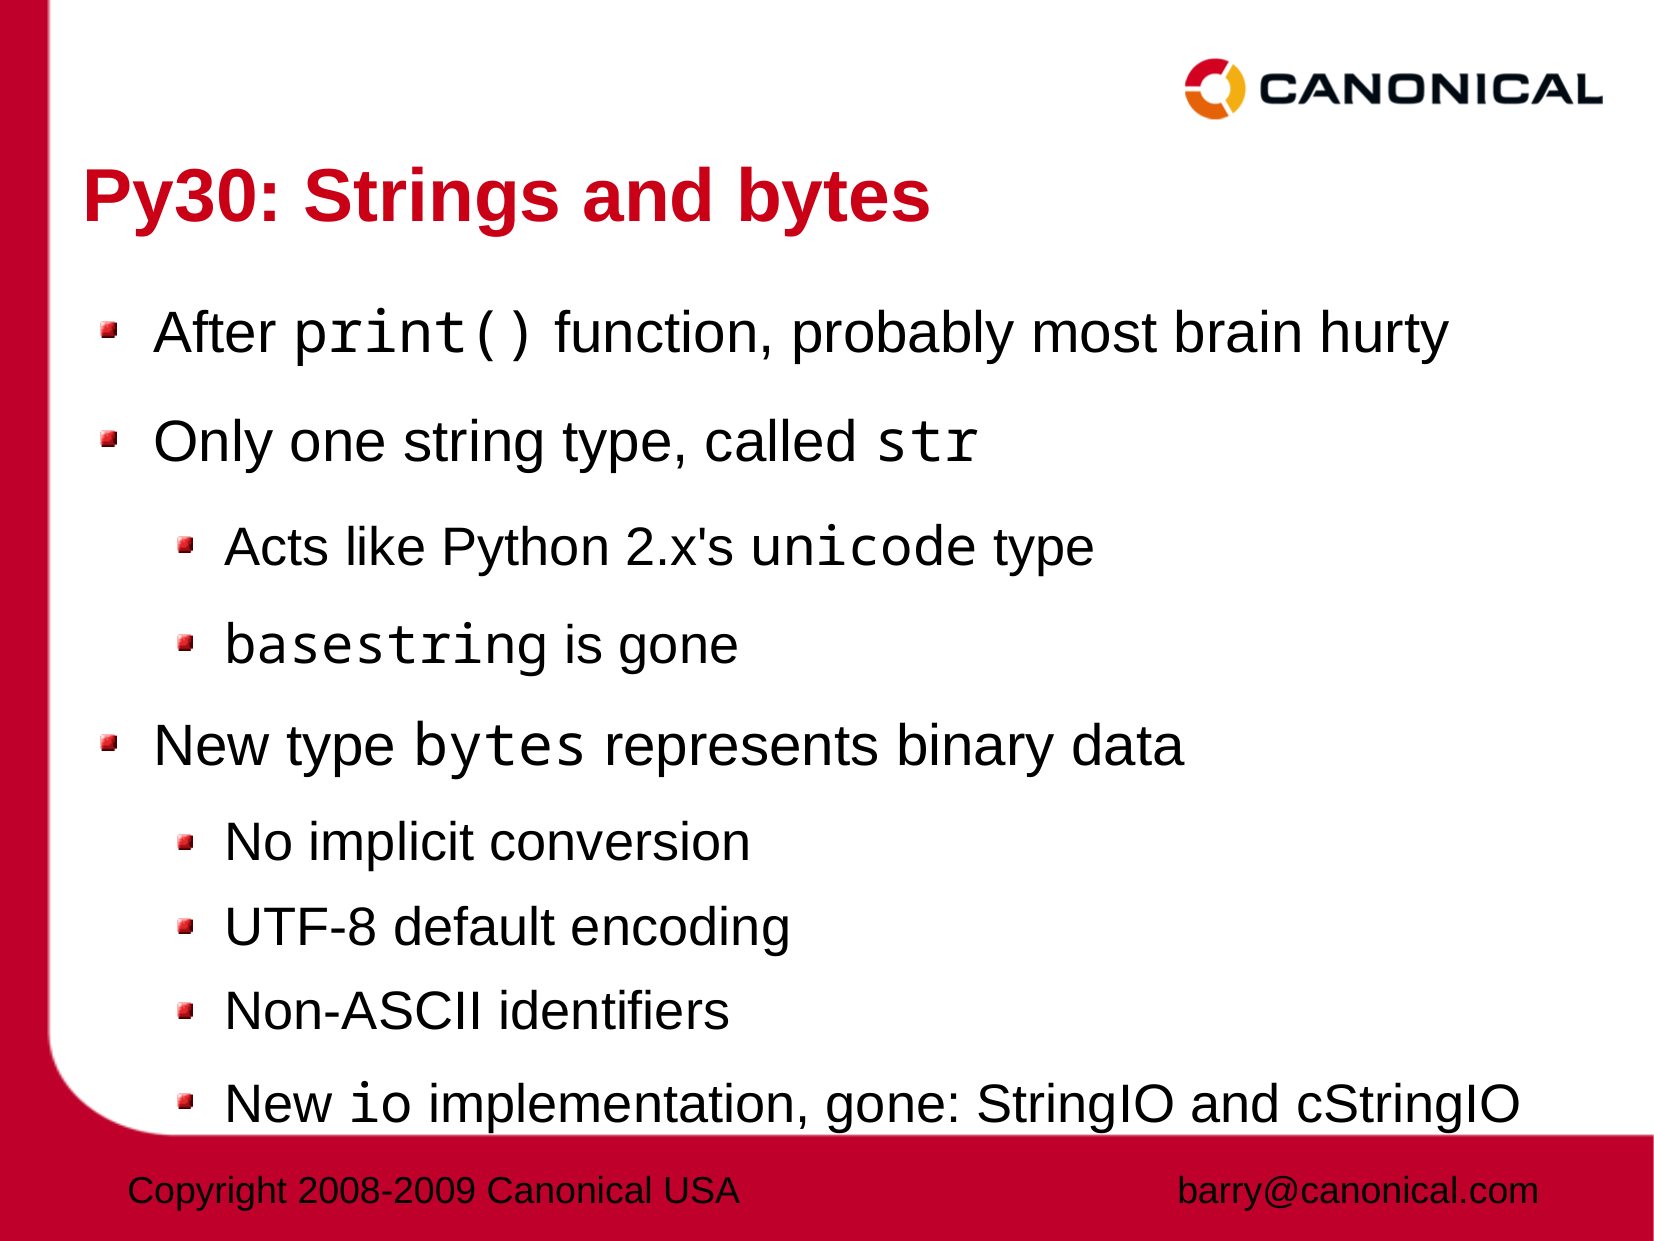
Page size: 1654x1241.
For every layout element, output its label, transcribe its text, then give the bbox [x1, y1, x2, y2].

title Py30: Strings and bytes [82, 104, 1571, 287]
list After print() function, probably most brain hurty Only one string type, called str Acts like Python 2.x's unicode type basestring is gone New type bytes represents binary data No implicit conversion UTF-8 default encoding Non-ASCII identifiers New io implementation, gone: StringIO and cStringIO [82, 290, 1571, 1094]
picture [0, 0, 1654, 1241]
